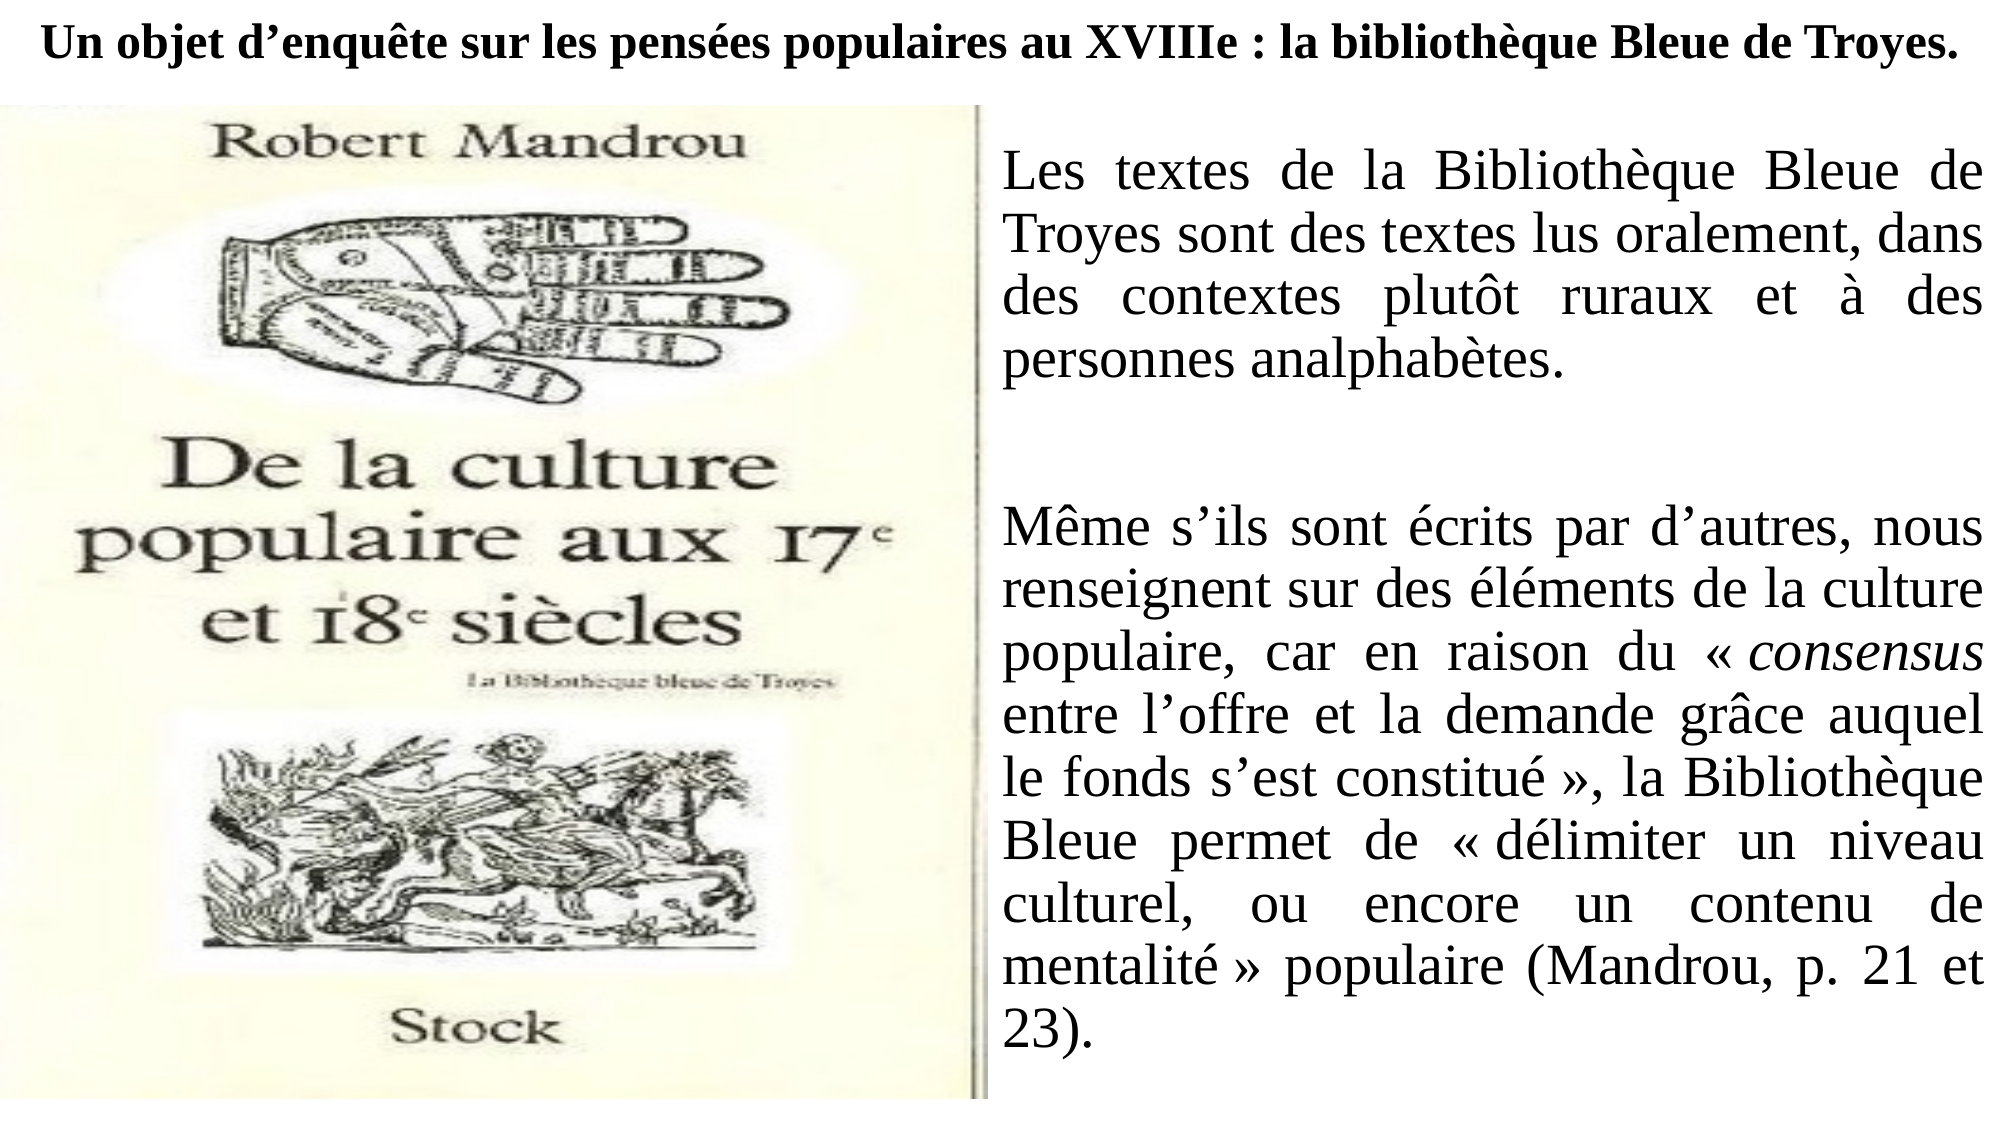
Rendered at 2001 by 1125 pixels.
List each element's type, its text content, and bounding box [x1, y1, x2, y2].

title Un objet d’enquête sur les pensées populaires au XVIIIe : la bibliothèque Bleue de Troyes. [0, 0, 2000, 85]
list Les textes de la Bibliothèque Bleue de Troyes sont des textes lus oralement, dans des contextes plutôt ruraux et à des personnes analphabètes. Même s’ils sont écrits par d’autres, nous renseignent sur des éléments de la culture populaire, car en raison du « consensus entre l’offre et la demande grâce auquel le fonds s’est constitué », la Bibliothèque Bleue permet de « délimiter un niveau culturel, ou encore un contenu de mentalité » populaire (Mandrou, p. 21 et 23). [987, 131, 2000, 1125]
picture [0, 105, 988, 1099]
